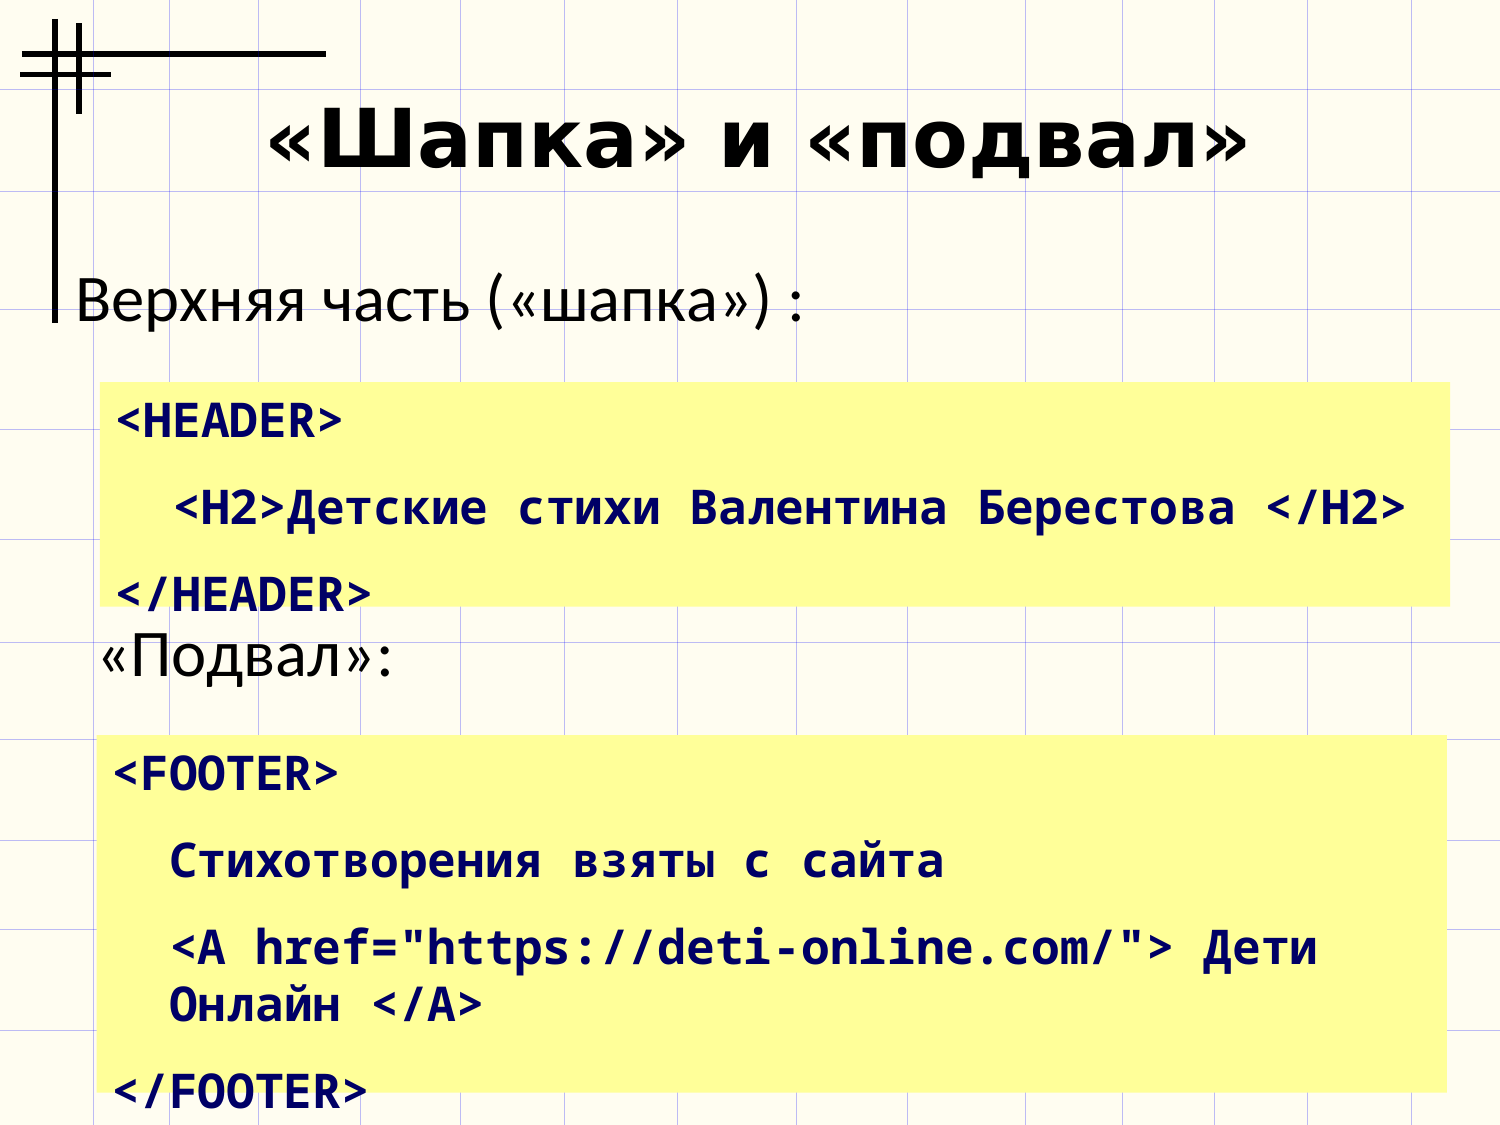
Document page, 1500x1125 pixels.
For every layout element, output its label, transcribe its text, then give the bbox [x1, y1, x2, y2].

list <footer> Стихотворения взяты с сайта <a href="https://deti-online.com/"> Дети Онлайн </a> </footer> [96, 735, 1447, 1093]
list Верхняя часть («шапка») : [75, 271, 1426, 370]
list <header> <H2>Детские стихи Валентина Берестова </H2> </header> [99, 382, 1451, 607]
title «Шапка» и «подвал» [75, 16, 1426, 253]
list «Подвал»: [96, 626, 1447, 735]
